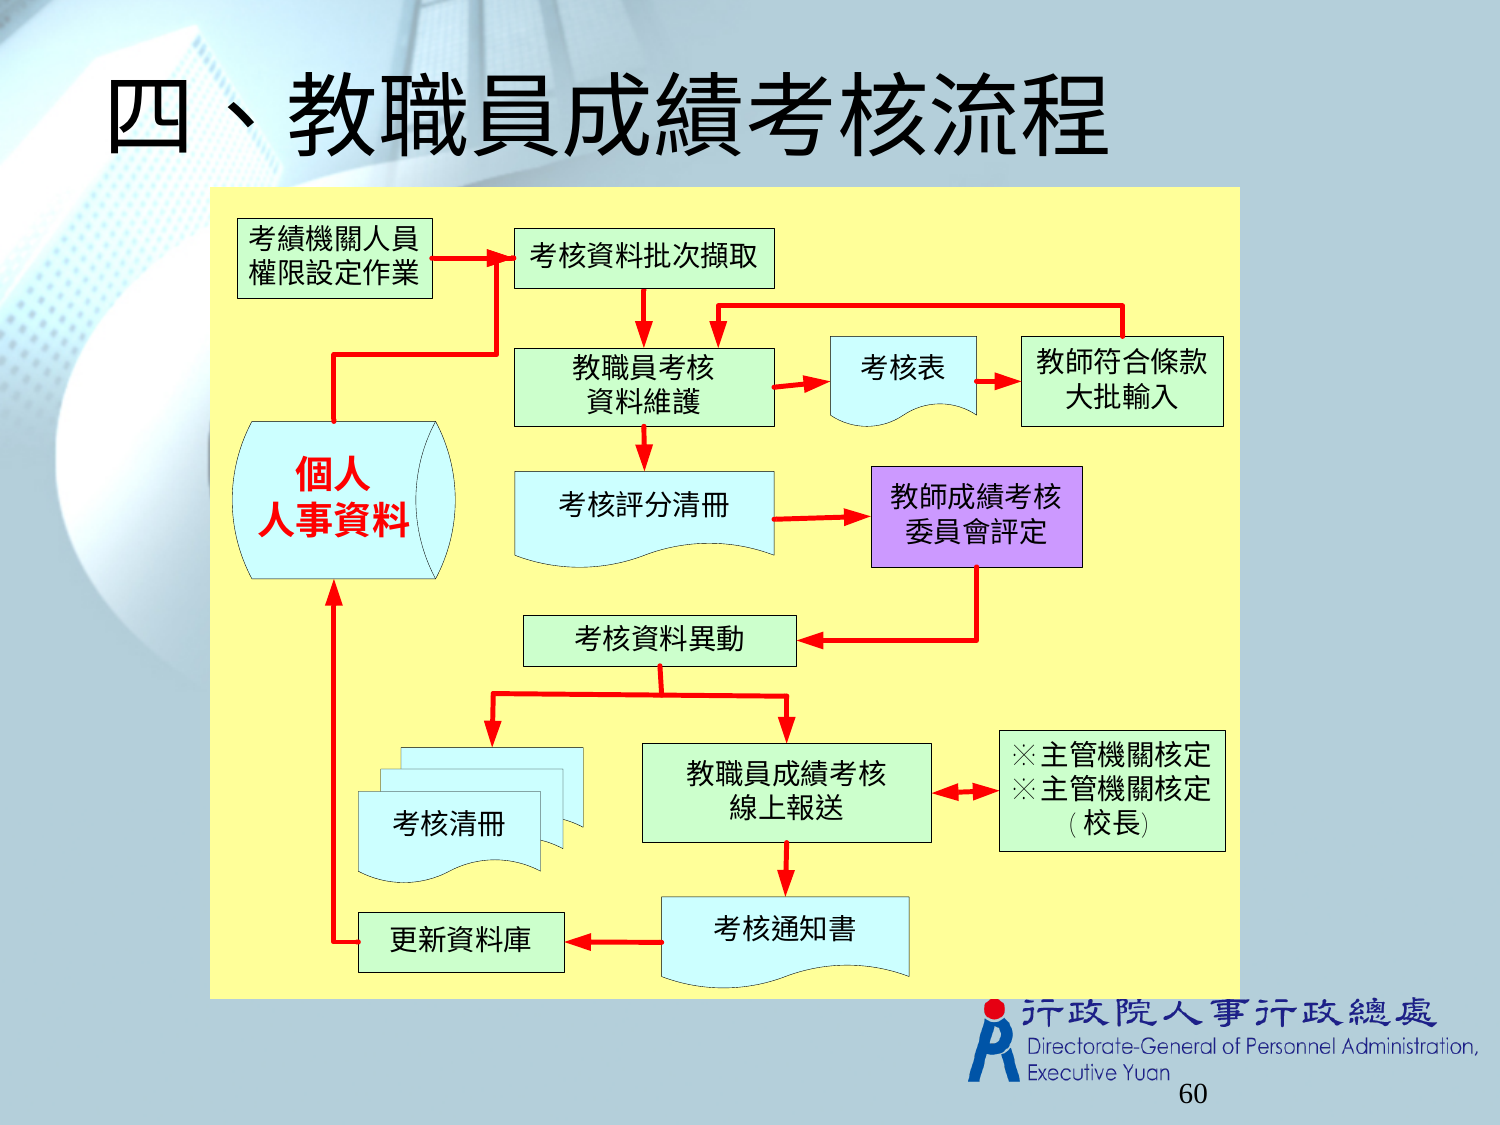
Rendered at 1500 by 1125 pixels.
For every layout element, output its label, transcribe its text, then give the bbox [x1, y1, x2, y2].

text_box [1163, 1066, 1477, 1125]
title 四、教職員成績考核流程 [88, 19, 1364, 207]
chart [209, 207, 1241, 1000]
